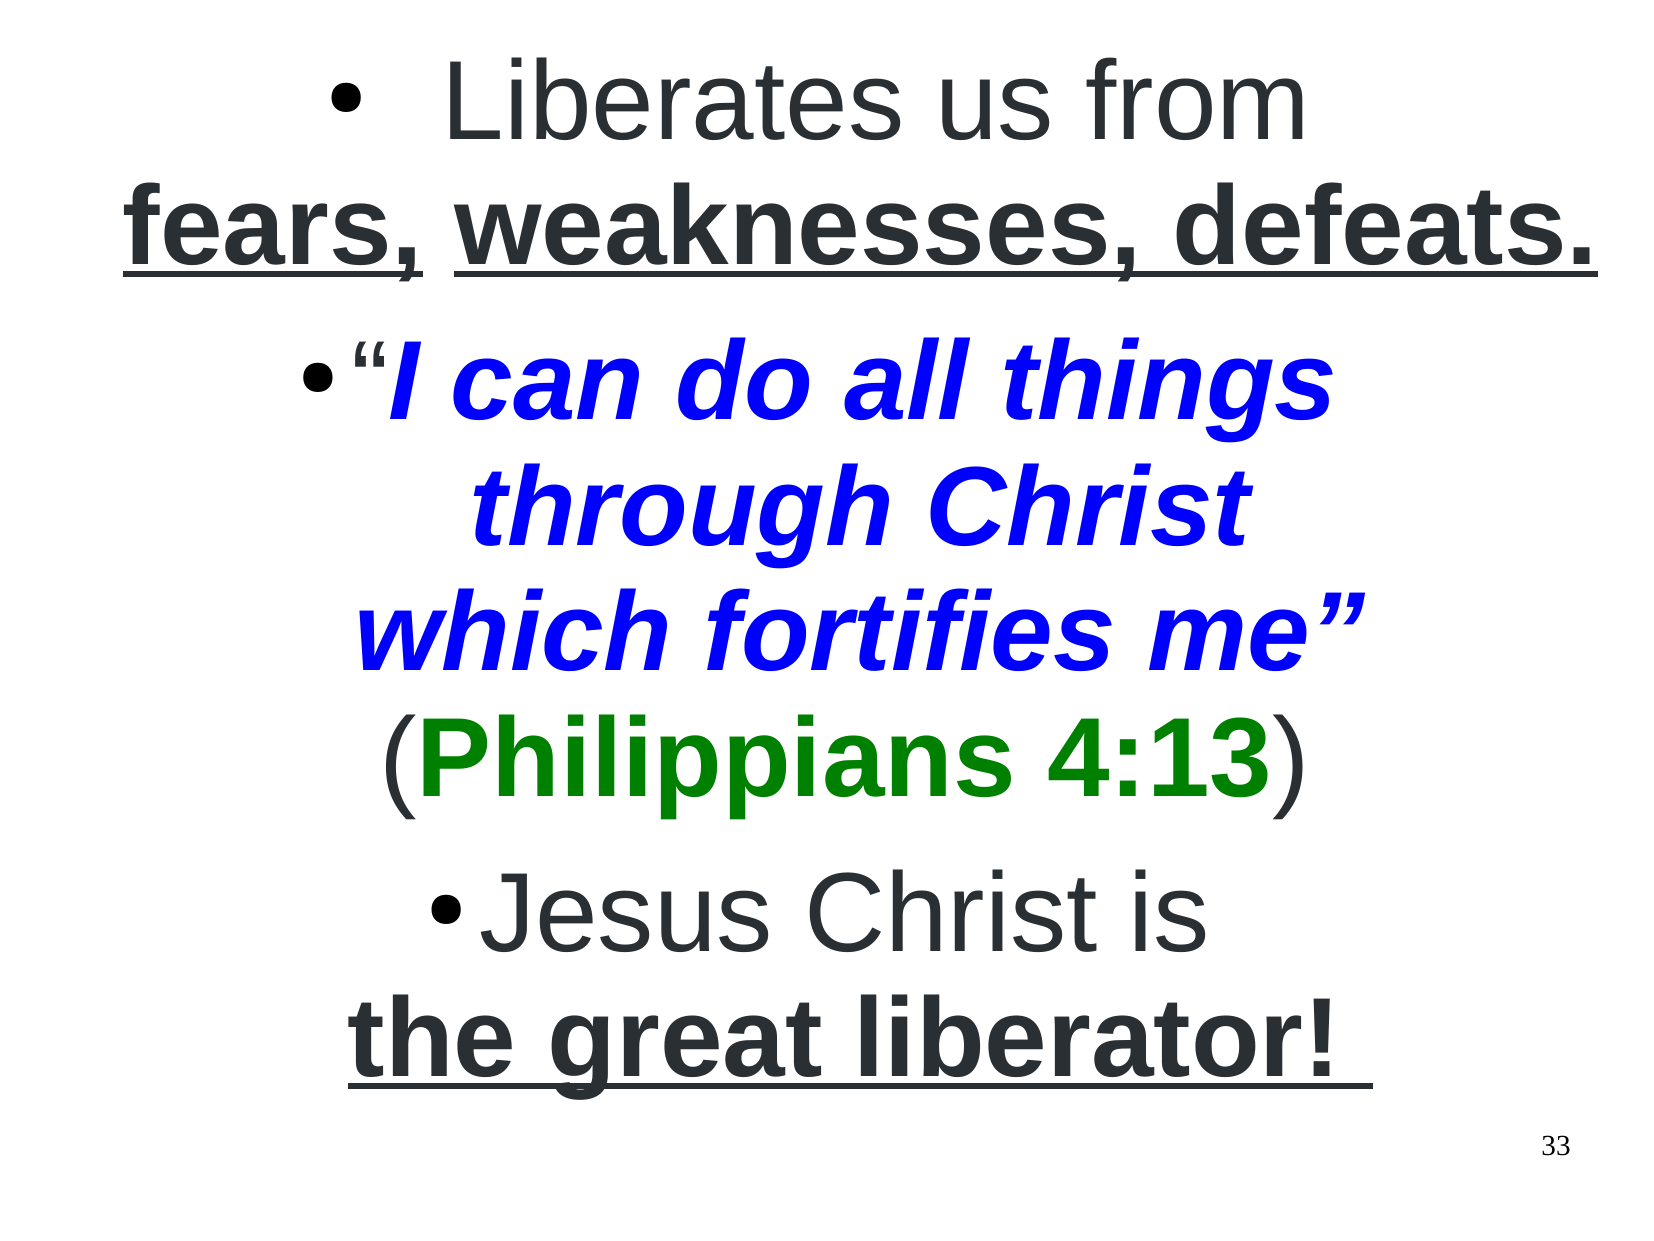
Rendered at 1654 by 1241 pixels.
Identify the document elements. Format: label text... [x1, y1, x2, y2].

list Liberates us from fears, weaknesses, defeats. “I can do all things through Christ which fortifies me” (Philippians 4:13) Jesus Christ is the great liberator! [37, 37, 1613, 1238]
